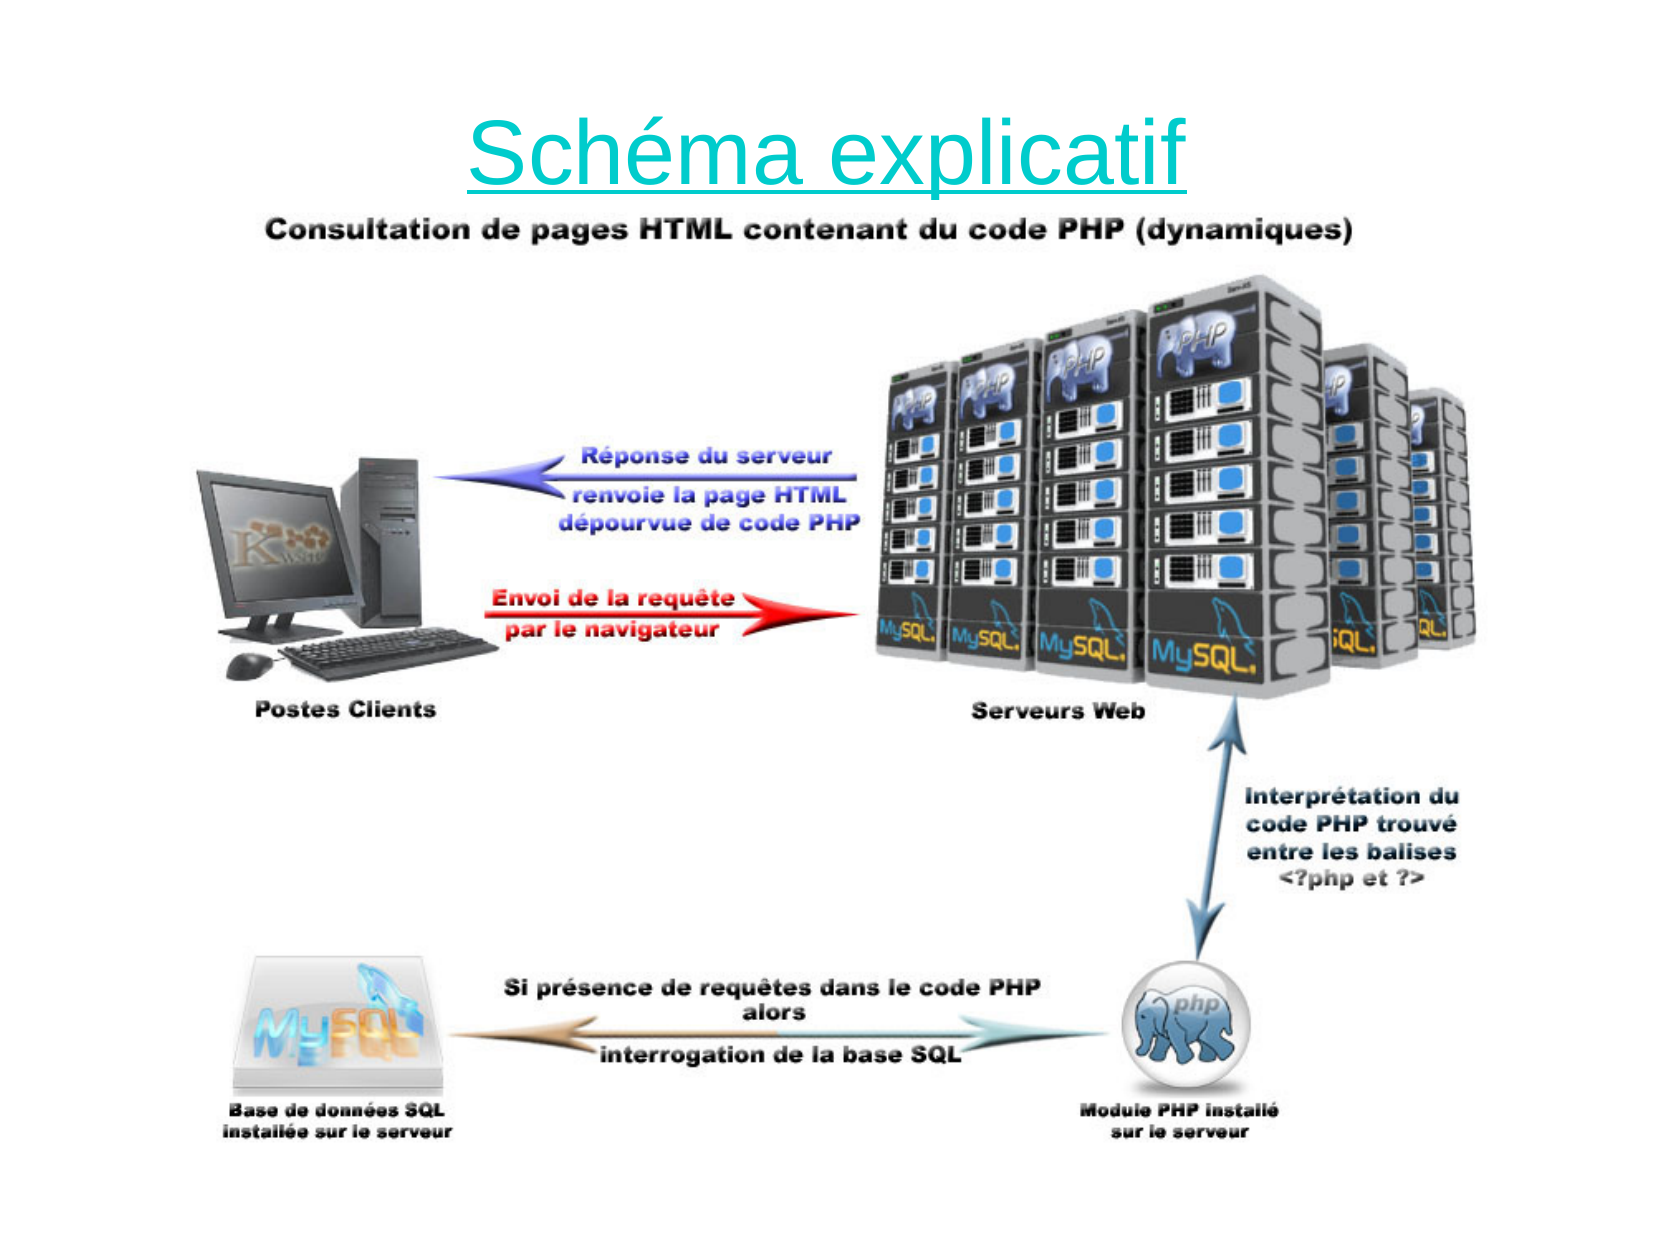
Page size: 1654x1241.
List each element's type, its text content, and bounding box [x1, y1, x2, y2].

title Schéma explicatif [82, 49, 1571, 257]
picture [177, 200, 1501, 1182]
